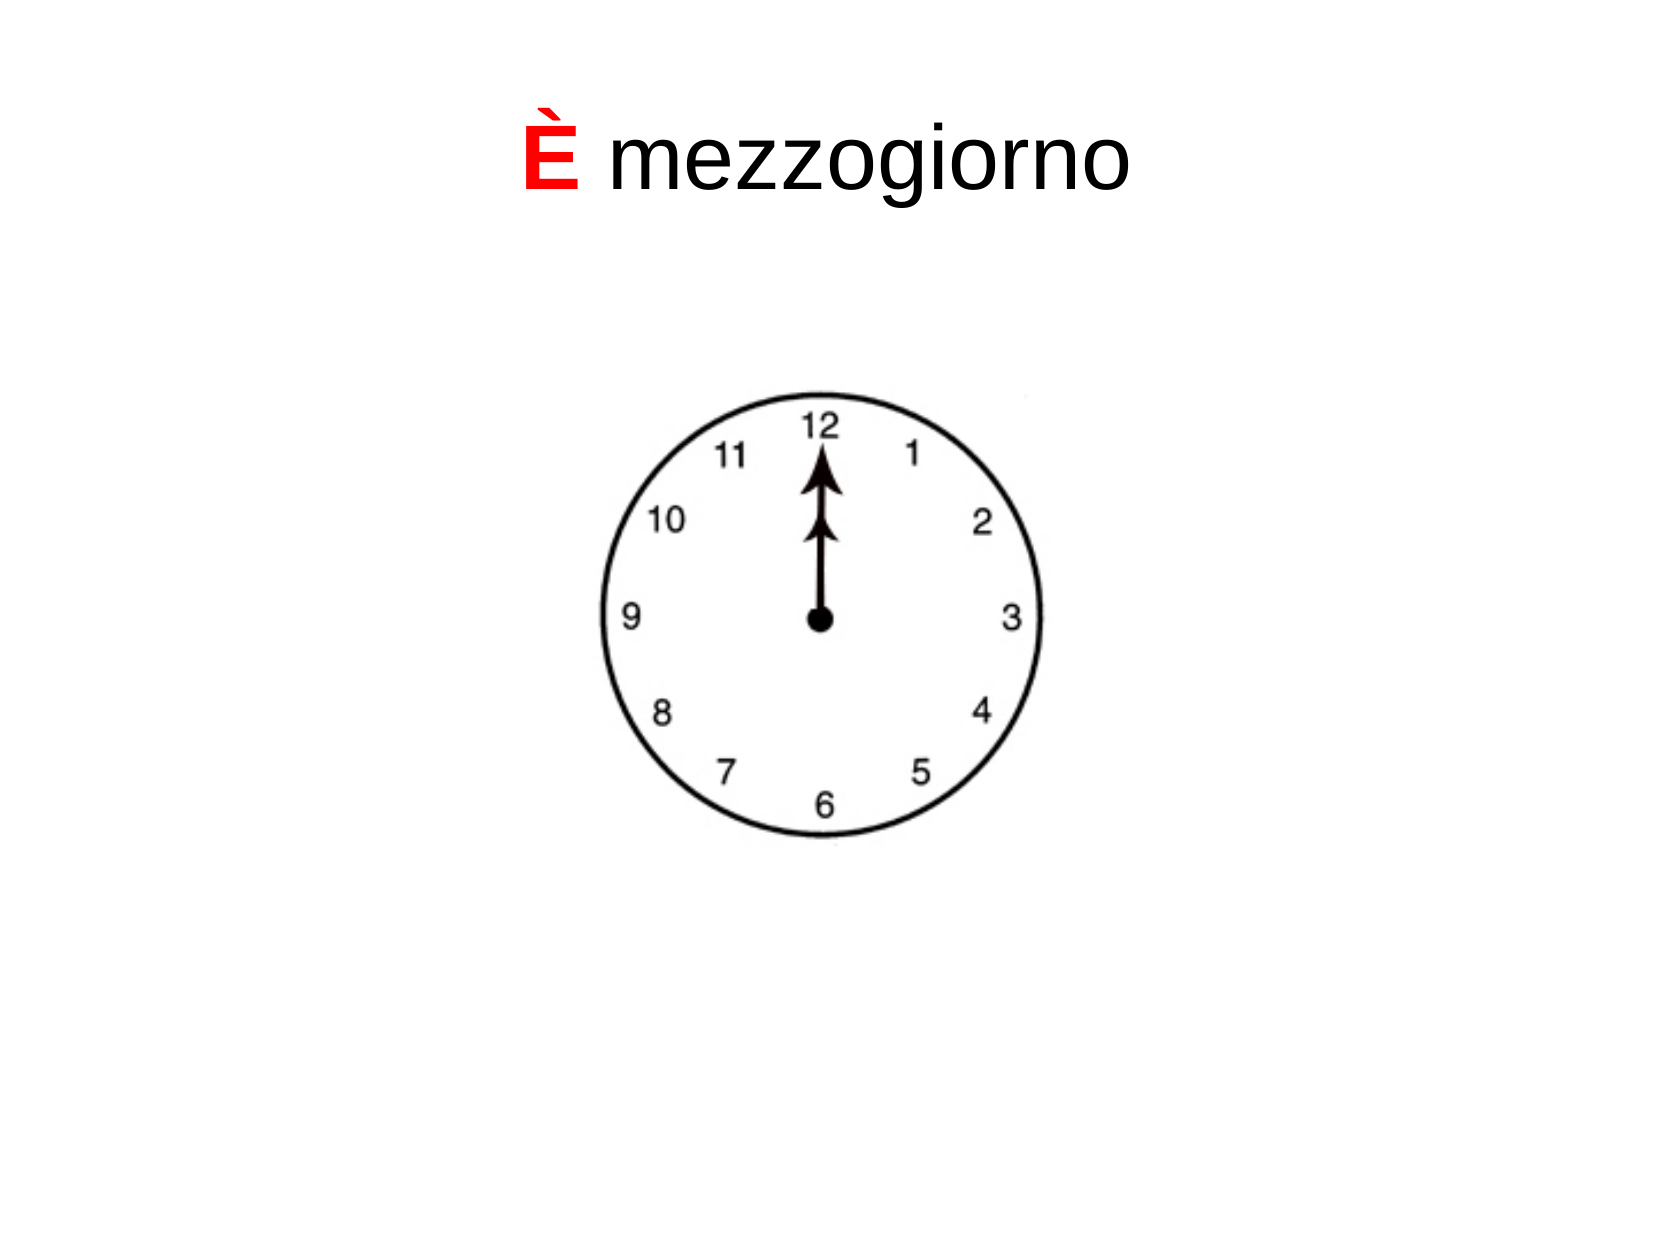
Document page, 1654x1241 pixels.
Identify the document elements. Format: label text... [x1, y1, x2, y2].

title È mezzogiorno [82, 49, 1571, 257]
picture [574, 368, 1080, 872]
